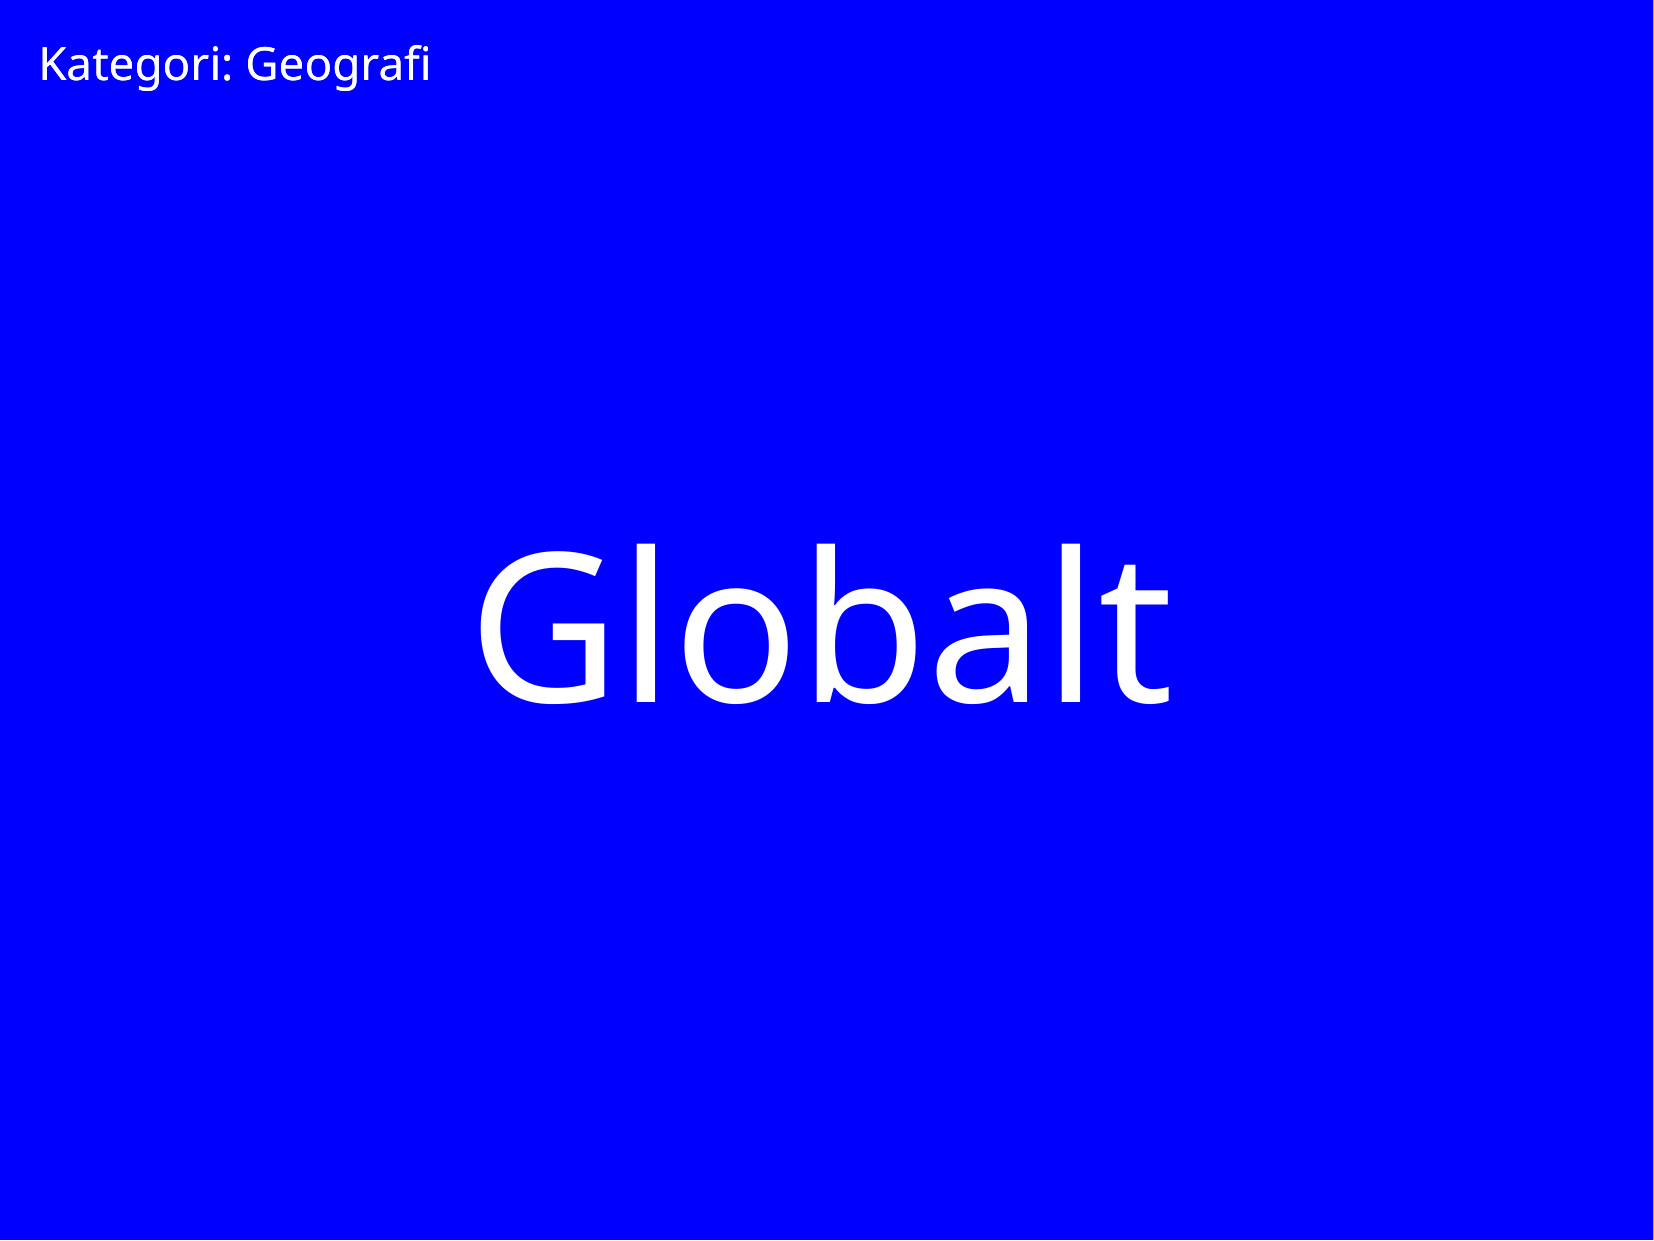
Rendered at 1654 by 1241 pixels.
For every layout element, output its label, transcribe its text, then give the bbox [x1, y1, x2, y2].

text_box Globalt [283, 472, 1359, 765]
text_box Kategori: Geografi [23, 23, 579, 100]
